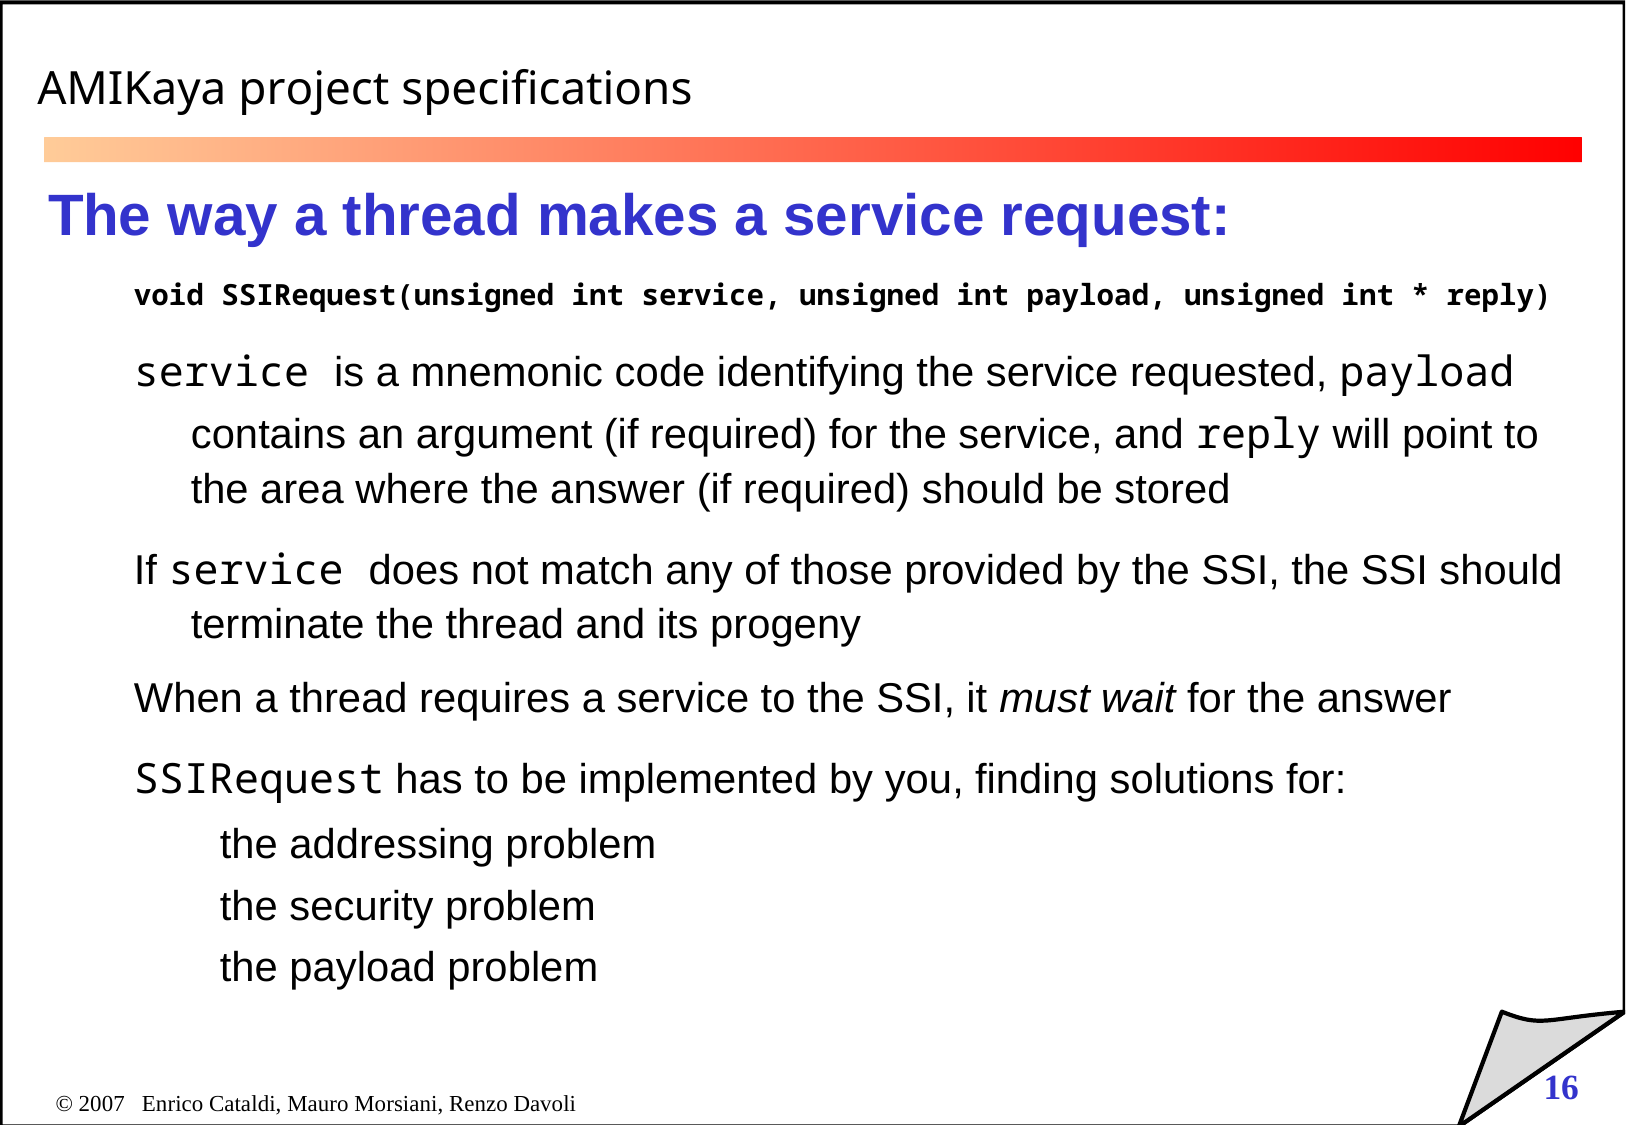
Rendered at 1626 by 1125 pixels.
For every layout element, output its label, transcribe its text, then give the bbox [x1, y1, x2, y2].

list The way a thread makes a service request: void SSIRequest(unsigned int service, unsigned int payload, unsigned int * reply) service is a mnemonic code identifying the service requested, payload contains an argument (if required) for the service, and reply will point to the area where the answer (if required) should be stored If service does not match any of those provided by the SSI, the SSI should terminate the thread and its progeny When a thread requires a service to the SSI, it must wait for the answer SSIRequest has to be implemented by you, finding solutions for: the addressing problem the security problem the payload problem [48, 187, 1565, 1095]
title AMIKaya project specifications [37, 51, 1587, 123]
